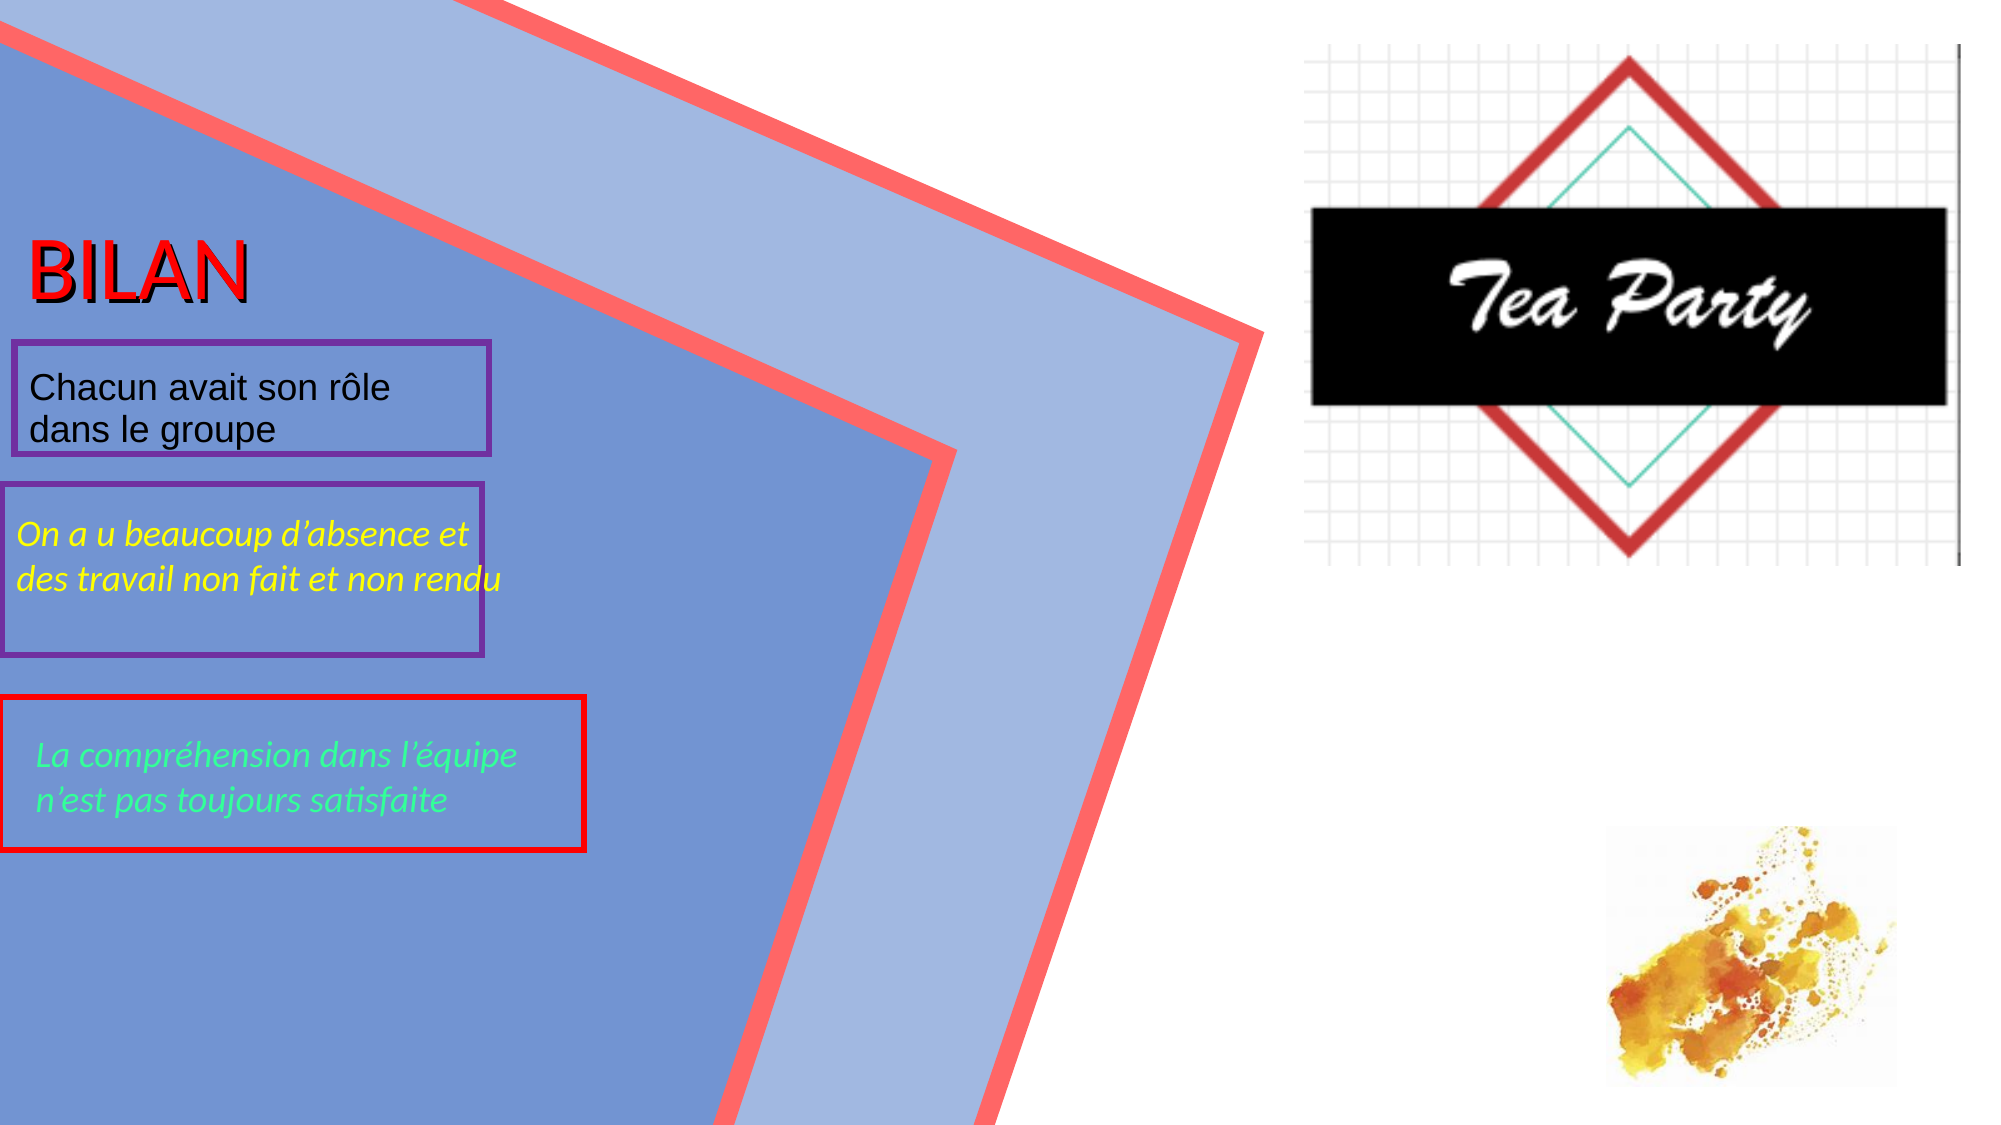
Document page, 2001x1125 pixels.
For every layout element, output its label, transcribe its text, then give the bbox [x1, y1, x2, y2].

text_box On a u beaucoup d’absence et des travail non fait et non rendu [1, 502, 532, 607]
text_box BILAN [11, 200, 1619, 327]
text_box Chacun avait son rôle dans le groupe [14, 359, 490, 459]
picture [1606, 826, 1897, 1087]
picture [1304, 44, 1961, 566]
text_box La compréhension dans l’équipe n’est pas toujours satisfaite [21, 722, 551, 827]
